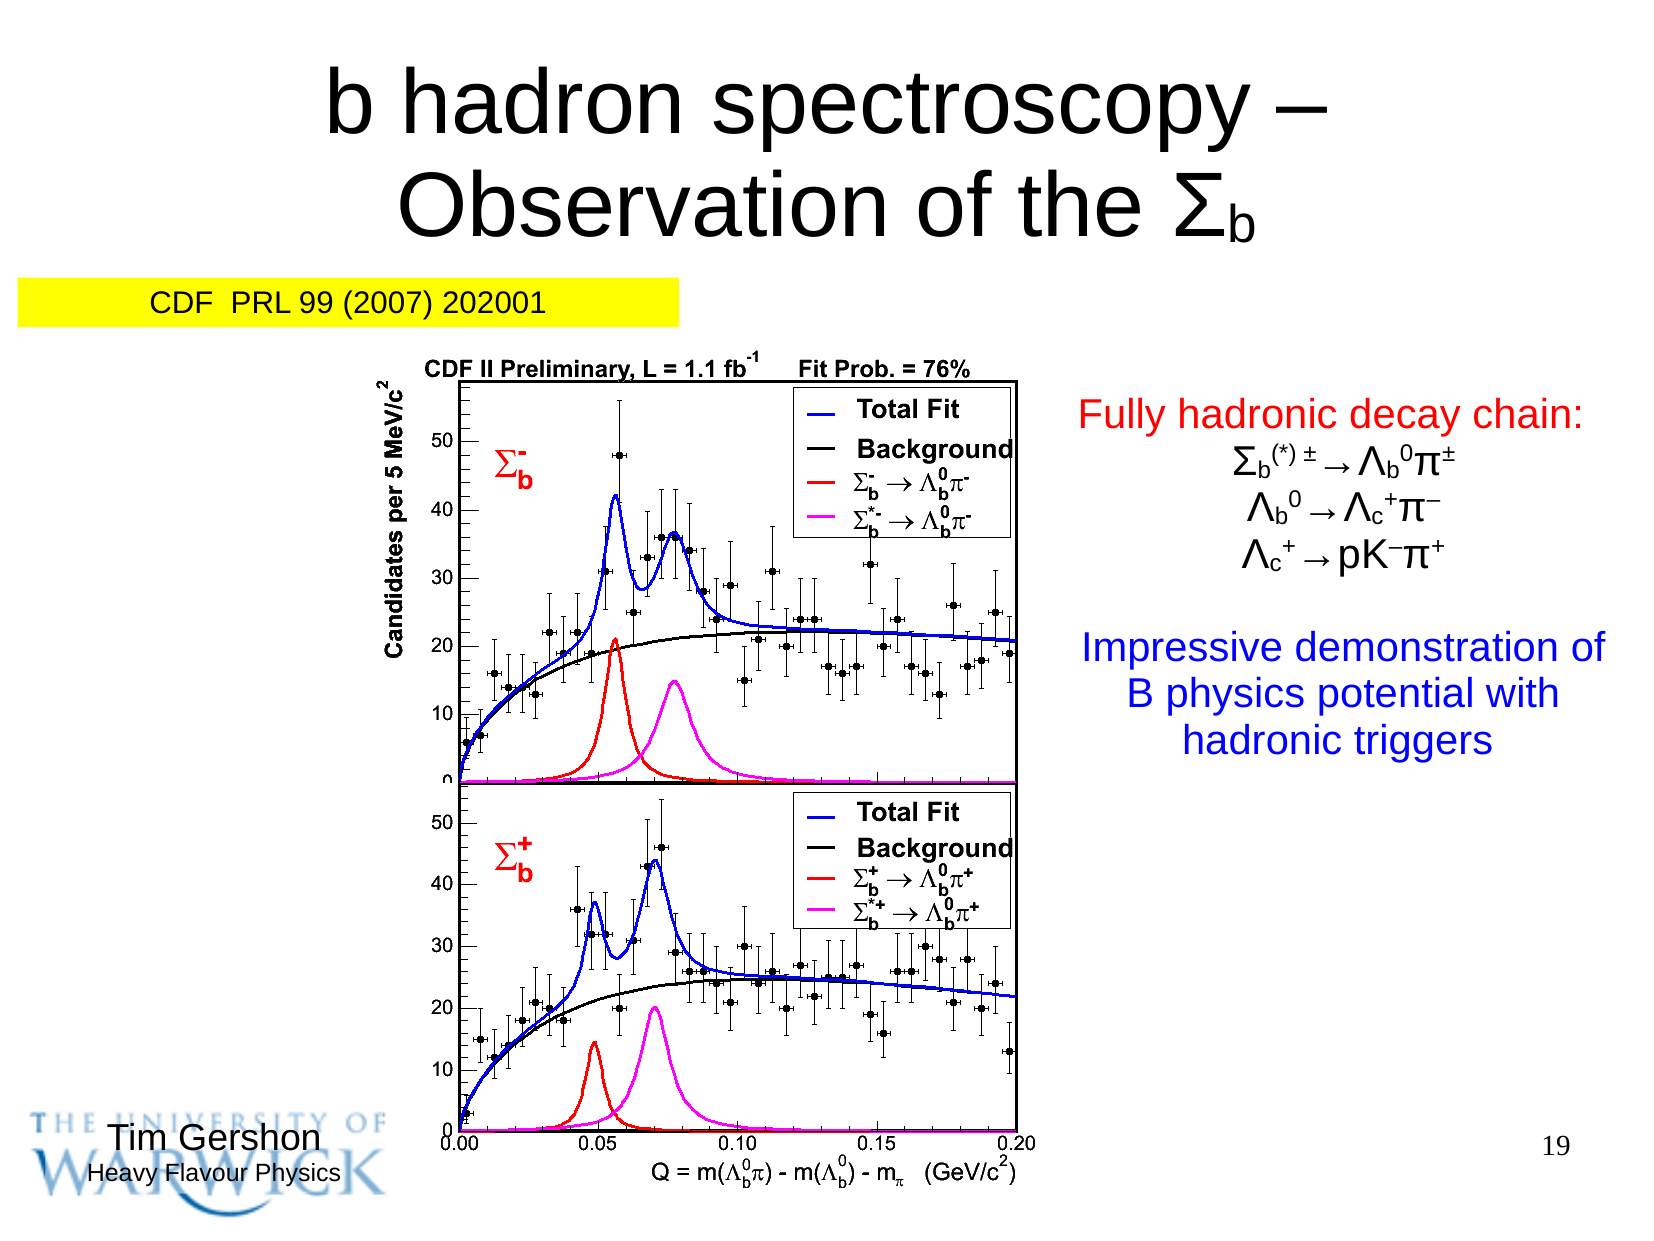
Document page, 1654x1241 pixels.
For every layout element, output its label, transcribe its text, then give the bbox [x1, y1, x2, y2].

text_box CDF PRL 99 (2007) 202001 [17, 277, 680, 328]
picture [19, 347, 1051, 1232]
text_box Tim Gershon Heavy Flavour Physics [45, 1108, 383, 1194]
title b hadron spectroscopy – Observation of the Σb [82, 35, 1571, 271]
text_box Fully hadronic decay chain: Σb(*) ±→Λb0π± Λb0→Λc+π– Λc+→pK–π+ Impressive demonstration of B physics potential with hadronic triggers [1062, 383, 1625, 819]
